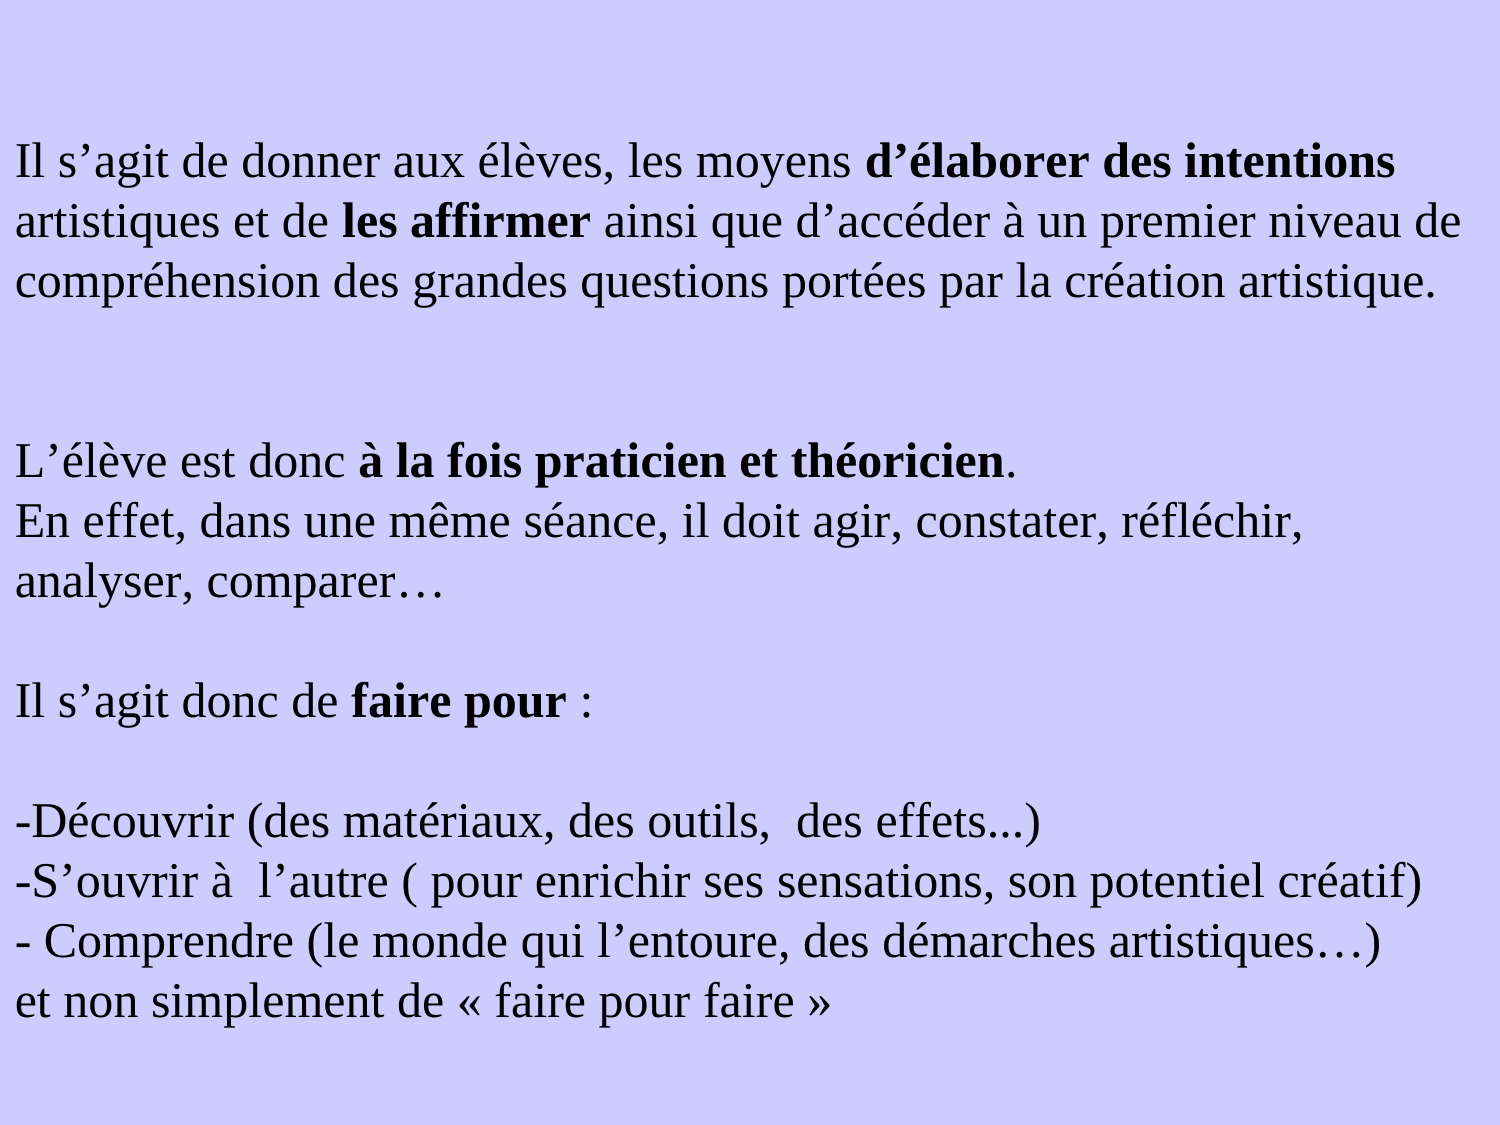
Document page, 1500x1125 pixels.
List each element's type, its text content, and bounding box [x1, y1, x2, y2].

text_box Il s’agit de donner aux élèves, les moyens d’élaborer des intentions artistiques et de les affirmer ainsi que d’accéder à un premier niveau de compréhension des grandes questions portées par la création artistique. L’élève est donc à la fois praticien et théoricien. En effet, dans une même séance, il doit agir, constater, réfléchir, analyser, comparer… Il s’agit donc de faire pour : -Découvrir (des matériaux, des outils, des effets...) -S’ouvrir à l’autre ( pour enrichir ses sensations, son potentiel créatif) - Comprendre (le monde qui l’entoure, des démarches artistiques…) et non simplement de « faire pour faire » [0, 0, 1500, 1125]
